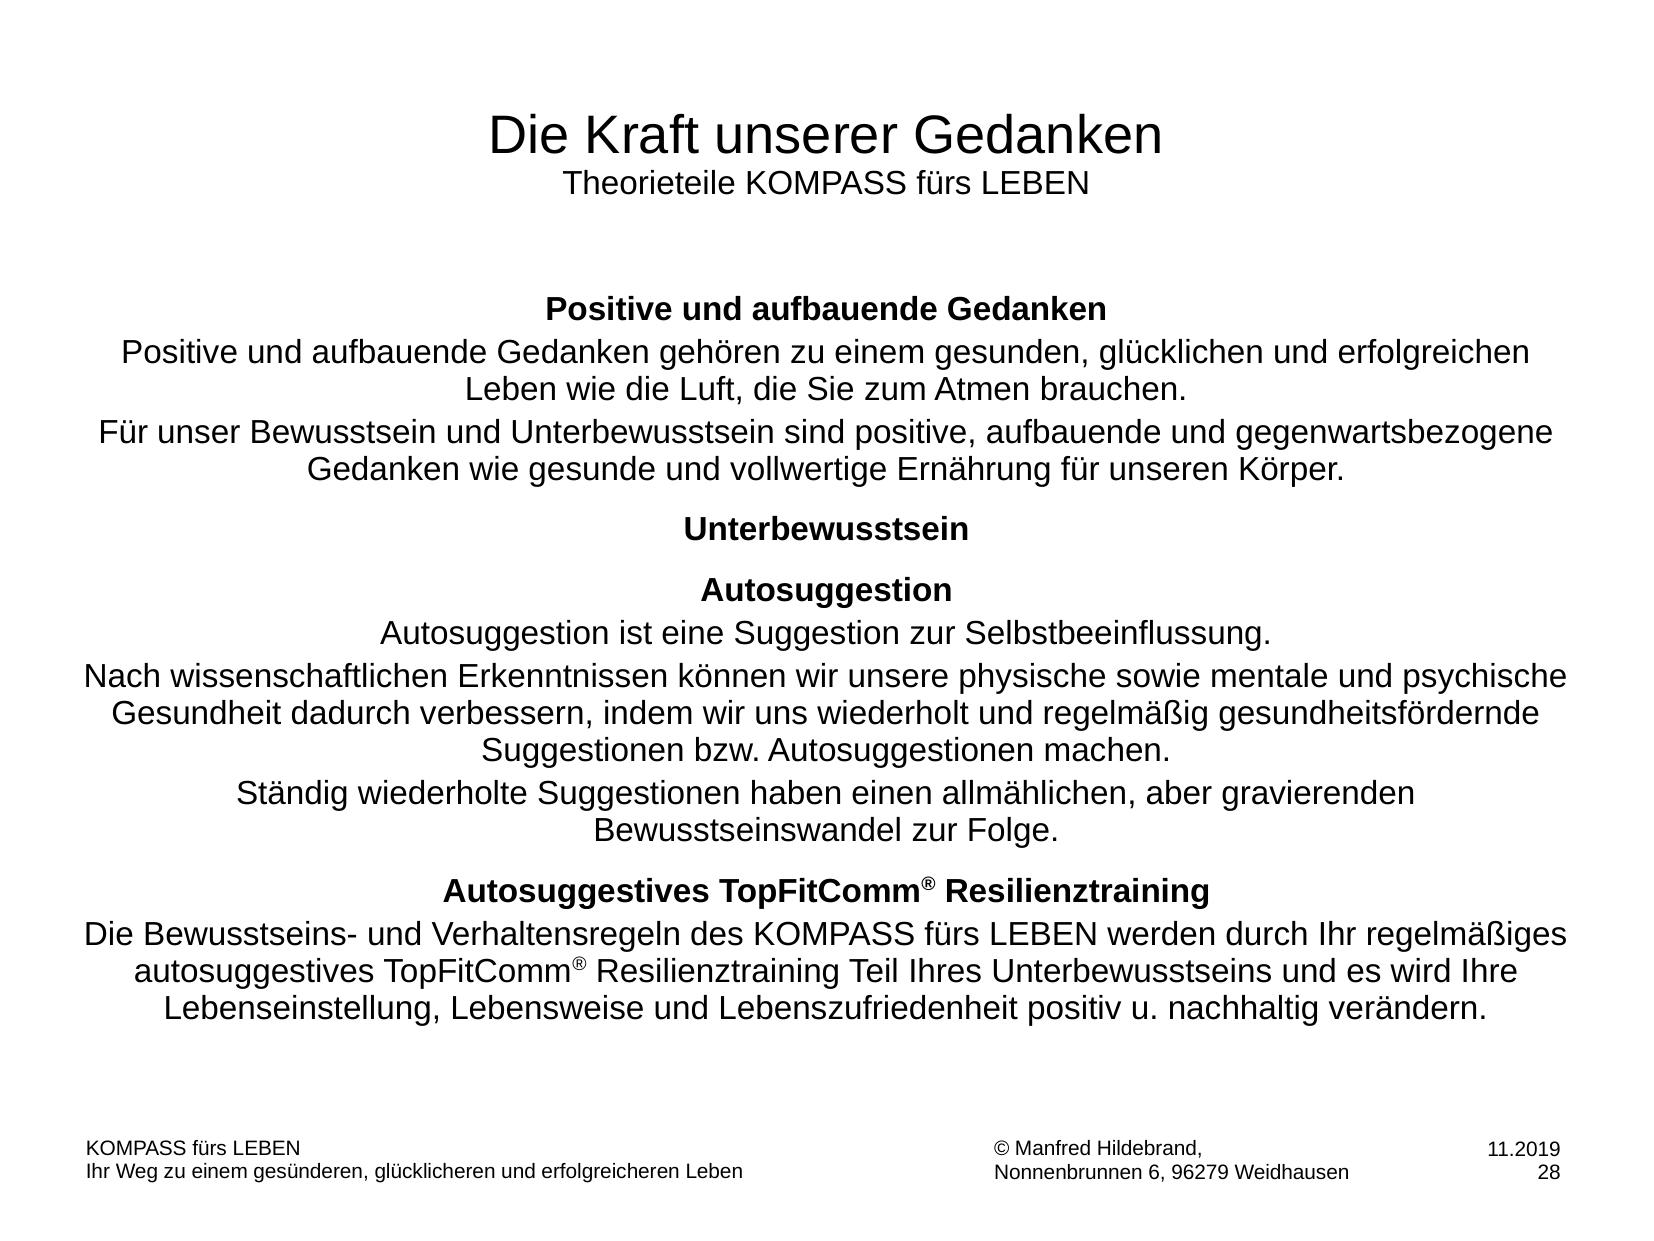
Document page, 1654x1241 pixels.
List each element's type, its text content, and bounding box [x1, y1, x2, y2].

text_box 11.2019 28 [1405, 1118, 1576, 1203]
text_box KOMPASS fürs LEBEN Ihr Weg zu einem gesünderen, glücklicheren und erfolgreicheren Leben [70, 1118, 964, 1202]
text_box © Manfred Hildebrand, Nonnenbrunnen 6, 96279 Weidhausen [979, 1118, 1389, 1203]
title Die Kraft unserer Gedanken Theorieteile KOMPASS fürs LEBEN [82, 49, 1571, 257]
list Positive und aufbauende Gedanken Positive und aufbauende Gedanken gehören zu einem gesunden, glücklichen und erfolgreichen Leben wie die Luft, die Sie zum Atmen brauchen. Für unser Bewusstsein und Unterbewusstsein sind positive, aufbauende und gegenwartsbezogene Gedanken wie gesunde und vollwertige Ernährung für unseren Körper. Unterbewusstsein Autosuggestion Autosuggestion ist eine Suggestion zur Selbstbeeinflussung. Nach wissenschaftlichen Erkenntnissen können wir unsere physische sowie mentale und psychische Gesundheit dadurch verbessern, indem wir uns wiederholt und regelmäßig gesundheitsfördernde Suggestionen bzw. Autosuggestionen machen. Ständig wiederholte Suggestionen haben einen allmählichen, aber gravierenden Bewusstseinswandel zur Folge. Autosuggestives TopFitComm® Resilienztraining Die Bewusstseins- und Verhaltensregeln des KOMPASS fürs LEBEN werden durch Ihr regelmäßiges autosuggestives TopFitComm® Resilienztraining Teil Ihres Unterbewusstseins und es wird Ihre Lebenseinstellung, Lebensweise und Lebenszufriedenheit positiv u. nachhaltig verändern. [82, 290, 1571, 1109]
